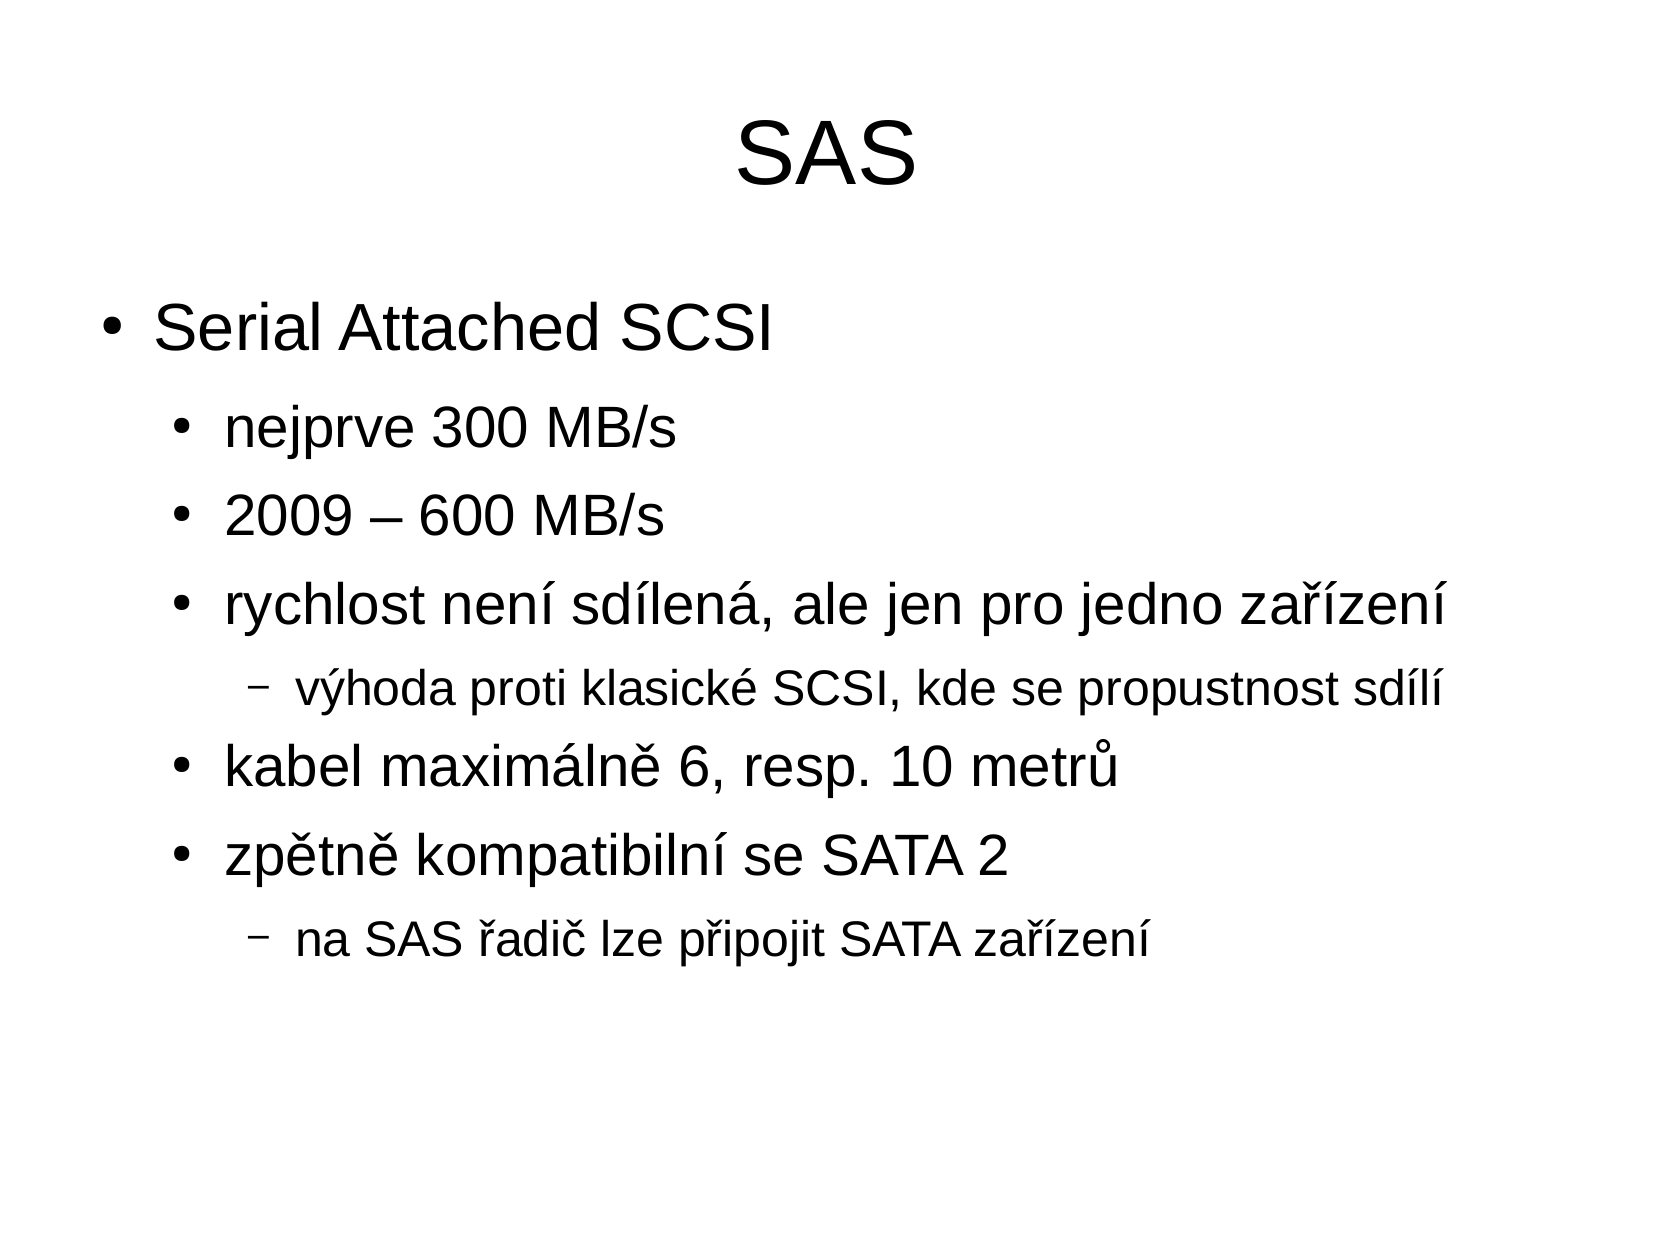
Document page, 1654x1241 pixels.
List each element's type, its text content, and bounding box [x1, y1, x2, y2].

title SAS [82, 56, 1571, 250]
list Serial Attached SCSI nejprve 300 MB/s 2009 – 600 MB/s rychlost není sdílená, ale jen pro jedno zařízení výhoda proti klasické SCSI, kde se propustnost sdílí kabel maximálně 6, resp. 10 metrů zpětně kompatibilní se SATA 2 na SAS řadič lze připojit SATA zařízení [82, 290, 1571, 1094]
